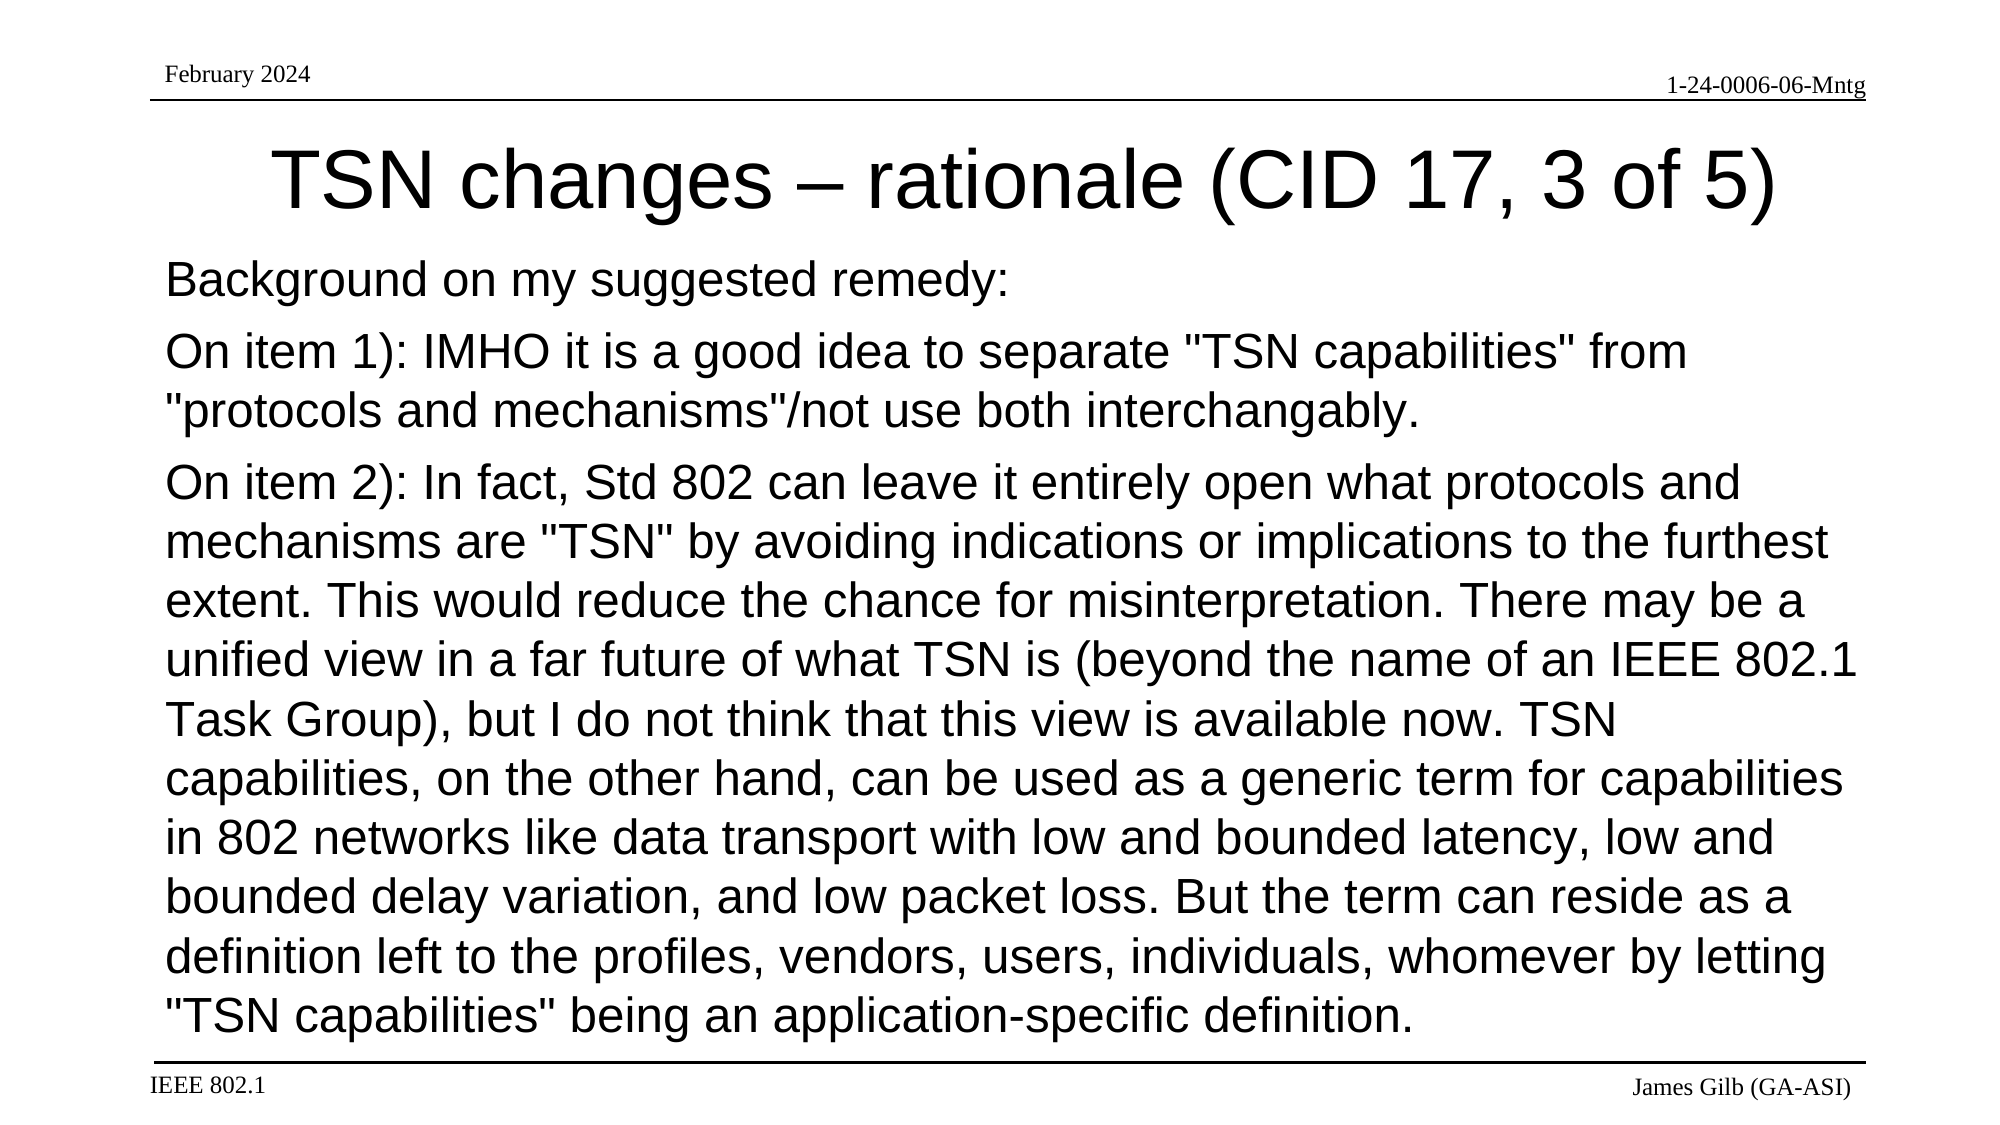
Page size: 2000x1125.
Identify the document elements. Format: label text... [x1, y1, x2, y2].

title TSN changes – rationale (CID 17, 3 of 5) [150, 112, 1900, 238]
list Background on my suggested remedy: On item 1): IMHO it is a good idea to separate "TSN capabilities" from "protocols and mechanisms"/not use both interchangably. On item 2): In fact, Std 802 can leave it entirely open what protocols and mechanisms are "TSN" by avoiding indications or implications to the furthest extent. This would reduce the chance for misinterpretation. There may be a unified view in a far future of what TSN is (beyond the name of an IEEE 802.1 Task Group), but I do not think that this view is available now. TSN capabilities, on the other hand, can be used as a generic term for capabilities in 802 networks like data transport with low and bounded latency, low and bounded delay variation, and low packet loss. But the term can reside as a definition left to the profiles, vendors, users, individuals, whomever by letting "TSN capabilities" being an application-specific definition. [149, 239, 1900, 1051]
